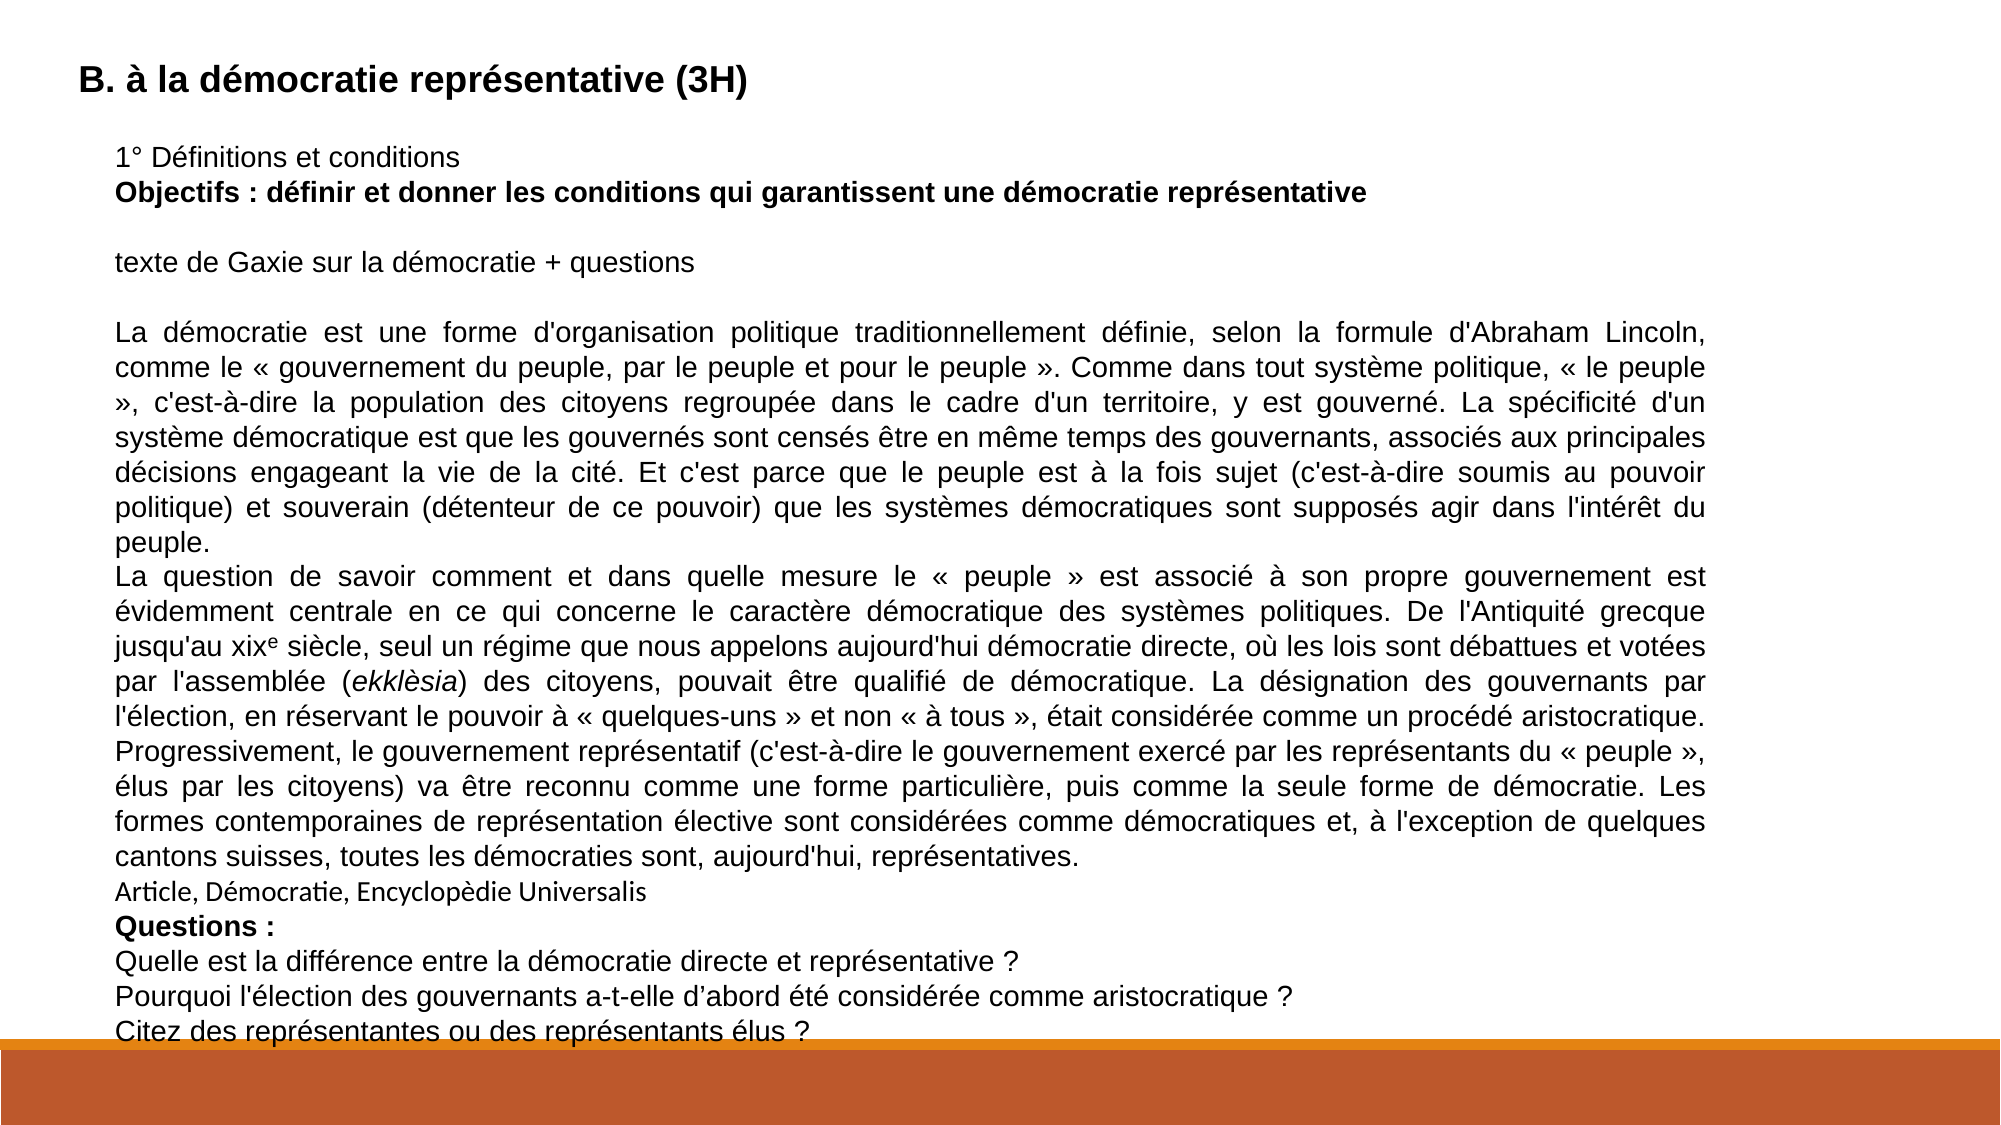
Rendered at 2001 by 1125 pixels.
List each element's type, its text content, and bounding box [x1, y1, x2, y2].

text_box 1° Définitions et conditions Objectifs : définir et donner les conditions qui garantissent une démocratie représentative texte de Gaxie sur la démocratie + questions La démocratie est une forme d'organisation politique traditionnellement définie, selon la formule d'Abraham Lincoln, comme le « gouvernement du peuple, par le peuple et pour le peuple ». Comme dans tout système politique, « le peuple », c'est-à-dire la population des citoyens regroupée dans le cadre d'un territoire, y est gouverné. La spécificité d'un système démocratique est que les gouvernés sont censés être en même temps des gouvernants, associés aux principales décisions engageant la vie de la cité. Et c'est parce que le peuple est à la fois sujet (c'est-à-dire soumis au pouvoir politique) et souverain (détenteur de ce pouvoir) que les systèmes démocratiques sont supposés agir dans l'intérêt du peuple. La question de savoir comment et dans quelle mesure le « peuple » est associé à son propre gouvernement est évidemment centrale en ce qui concerne le caractère démocratique des systèmes politiques. De l'Antiquité grecque jusqu'au xixe siècle, seul un régime que nous appelons aujourd'hui démocratie directe, où les lois sont débattues et votées par l'assemblée (ekklèsia) des citoyens, pouvait être qualifié de démocratique. La désignation des gouvernants par l'élection, en réservant le pouvoir à « quelques-uns » et non « à tous », était considérée comme un procédé aristocratique. Progressivement, le gouvernement représentatif (c'est-à-dire le gouvernement exercé par les représentants du « peuple », élus par les citoyens) va être reconnu comme une forme particulière, puis comme la seule forme de démocratie. Les formes contemporaines de représentation élective sont considérées comme démocratiques et, à l'exception de quelques cantons suisses, toutes les démocraties sont, aujourd'hui, représentatives. Article, Démocratie, Encyclopèdie Universalis Questions : Quelle est la différence entre la démocratie directe et représentative ? Pourquoi l'élection des gouvernants a-t-elle d’abord été considérée comme aristocratique ? Citez des représentantes ou des représentants élus ? [100, 131, 1723, 1055]
text_box B. à la démocratie représentative (3H) [63, 48, 764, 108]
